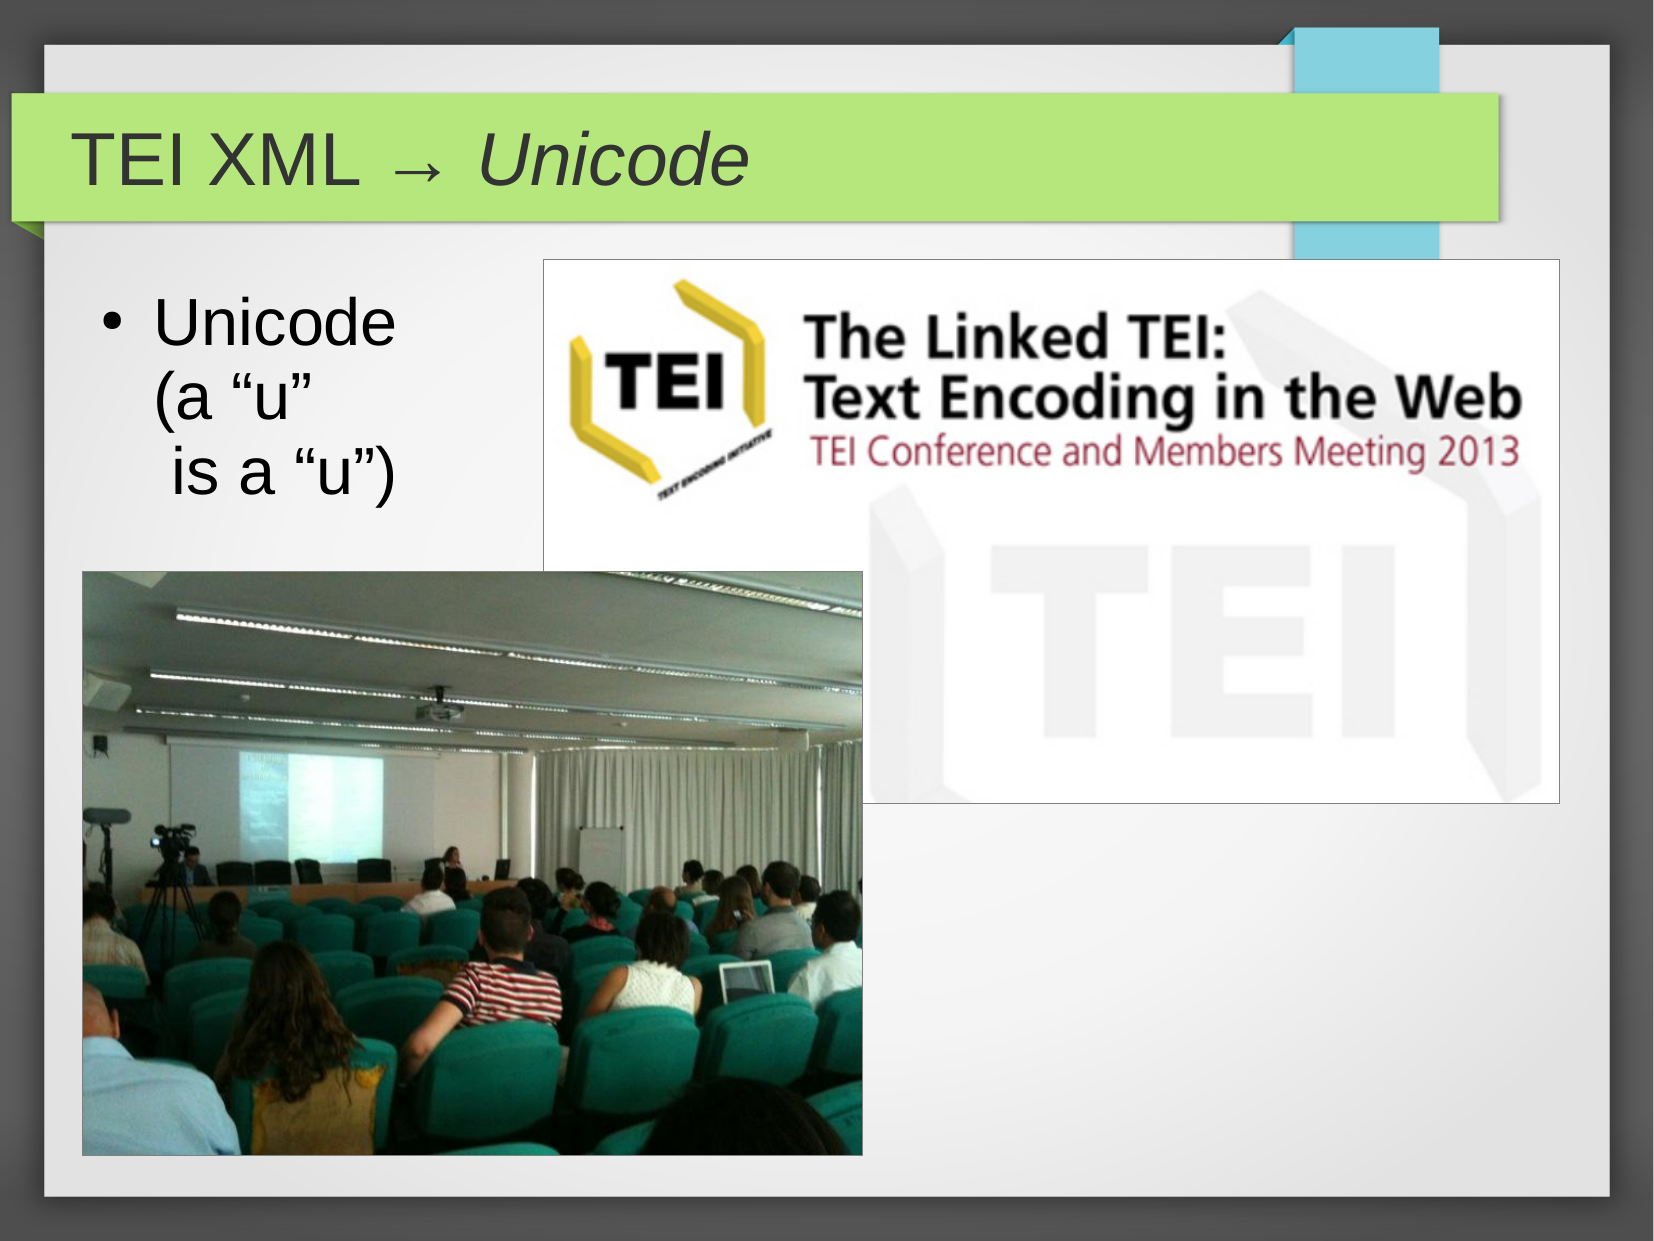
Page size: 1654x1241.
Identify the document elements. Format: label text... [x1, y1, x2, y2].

picture [0, 0, 1654, 1241]
list Unicode (a “u” is a “u”) [82, 284, 473, 571]
title TEI XML → Unicode [70, 106, 1229, 213]
